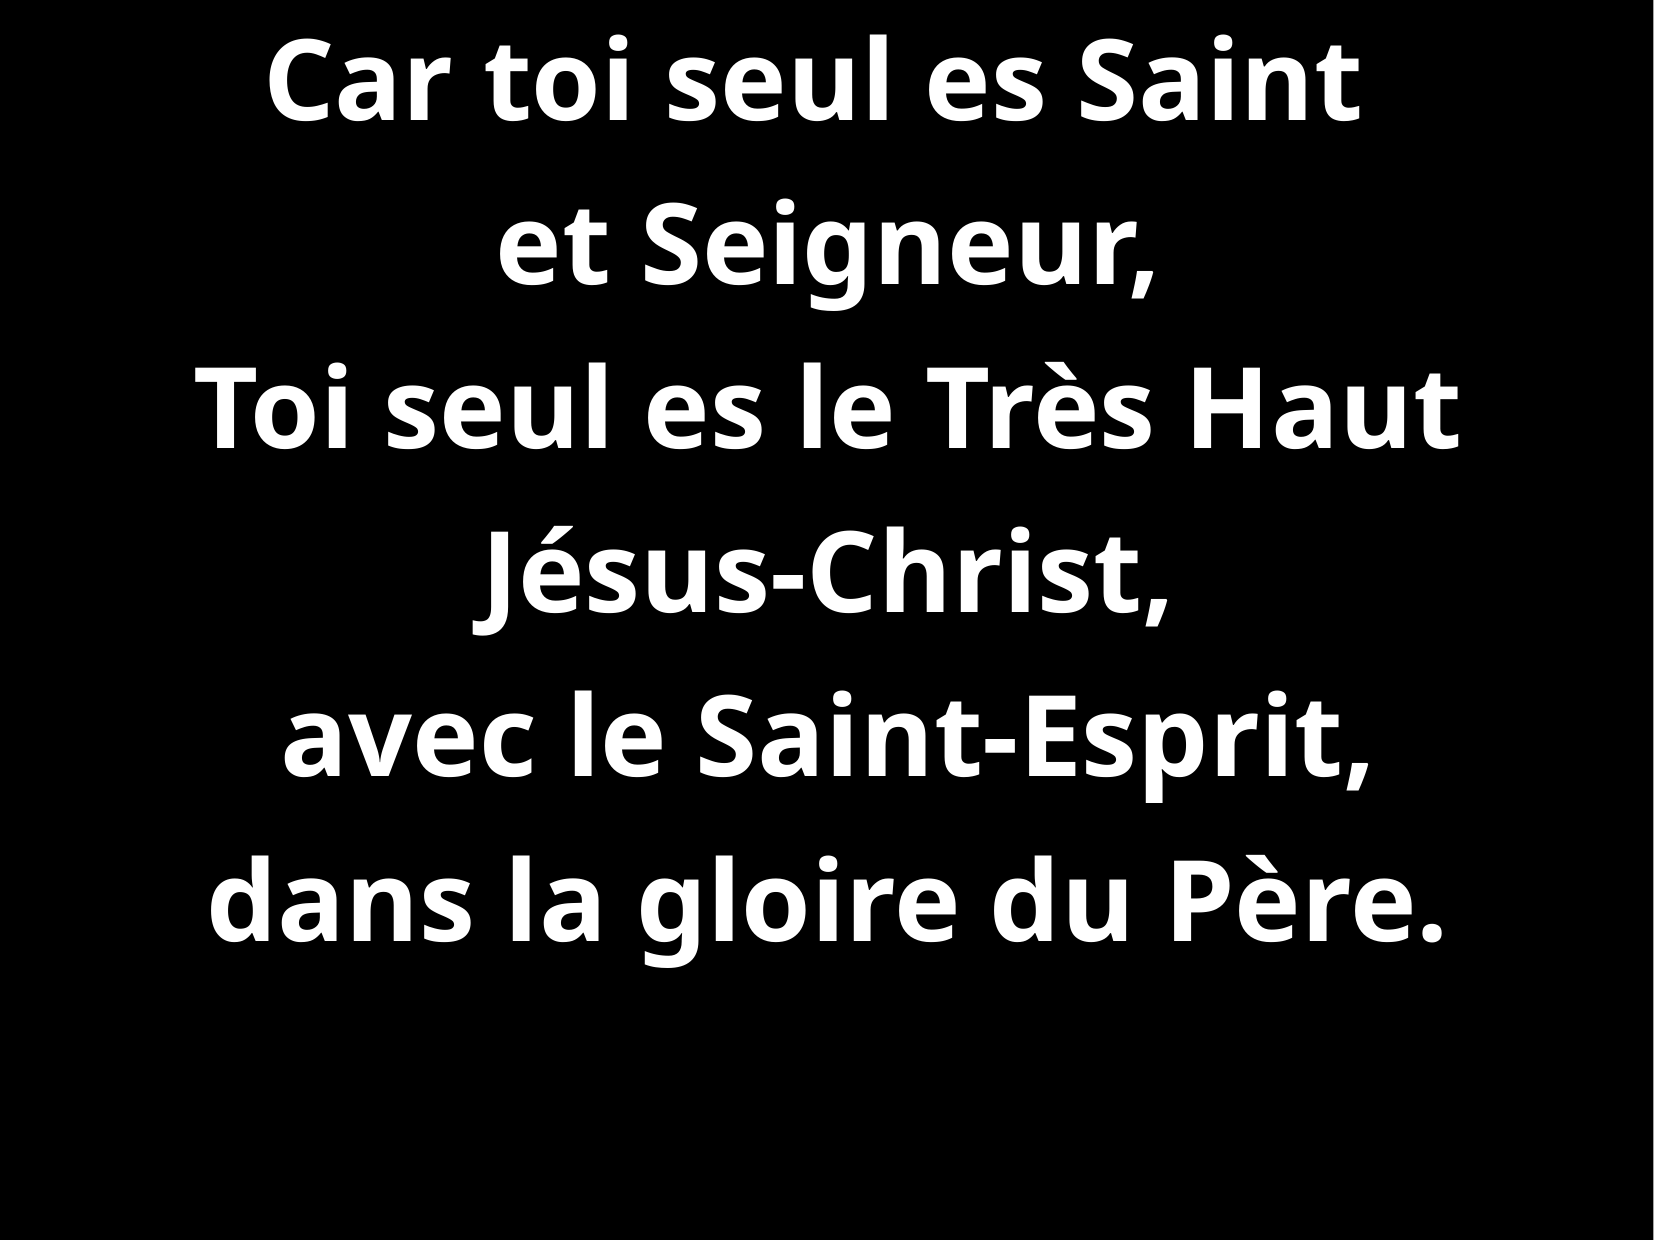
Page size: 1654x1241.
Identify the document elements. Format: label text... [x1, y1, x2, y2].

list Car toi seul es Saint et Seigneur, Toi seul es le Très Haut Jésus-Christ, avec le Saint-Esprit, dans la gloire du Père. [2, 0, 1654, 1241]
